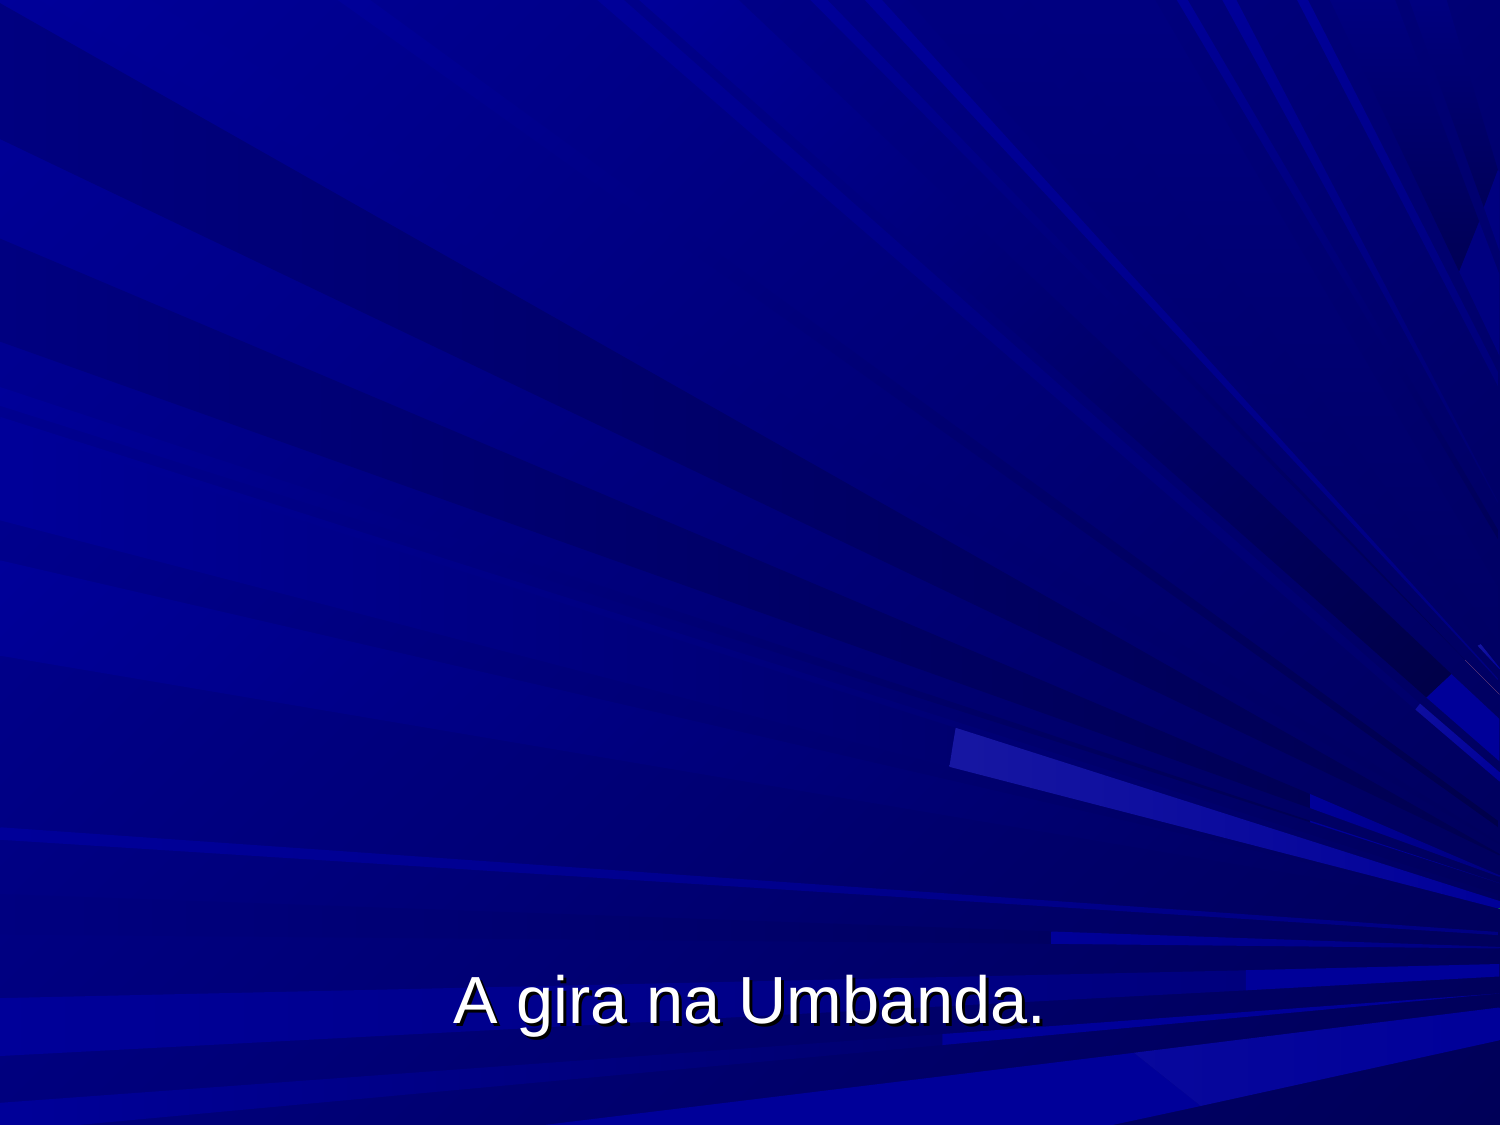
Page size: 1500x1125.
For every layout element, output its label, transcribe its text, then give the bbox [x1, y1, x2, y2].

list A gira na Umbanda. [0, 949, 1500, 1125]
